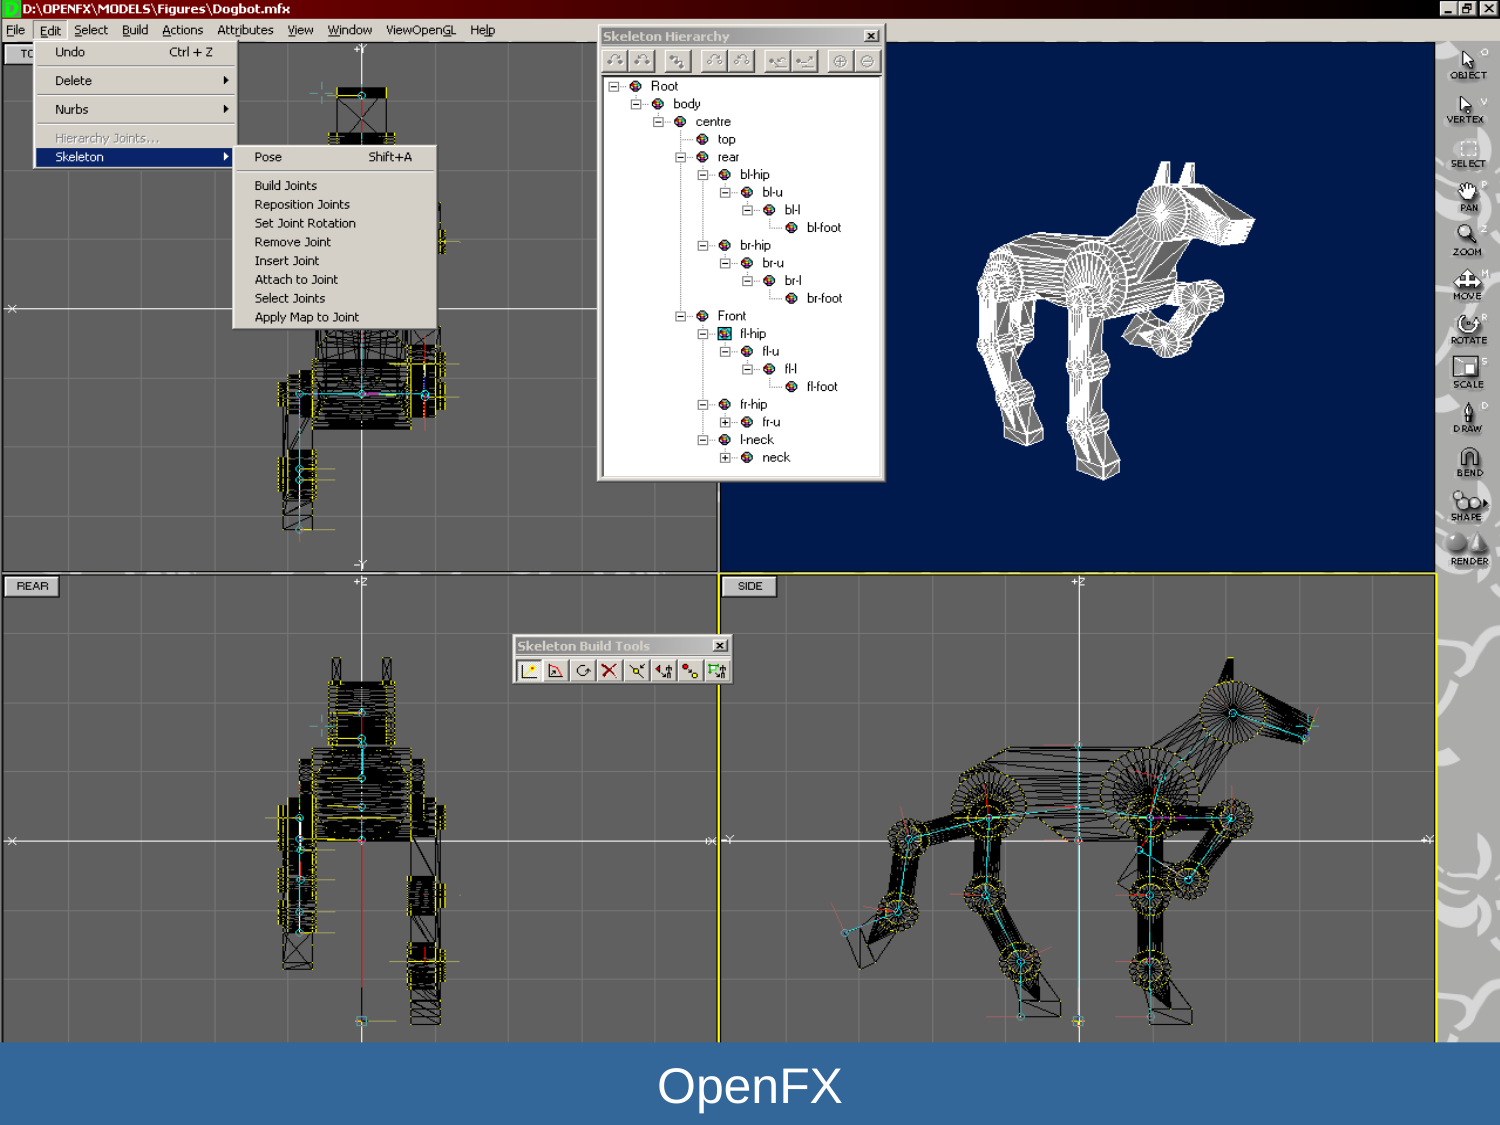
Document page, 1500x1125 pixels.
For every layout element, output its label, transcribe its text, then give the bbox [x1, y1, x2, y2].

picture [0, 0, 1500, 1042]
text_box OpenFX [0, 1042, 1500, 1125]
